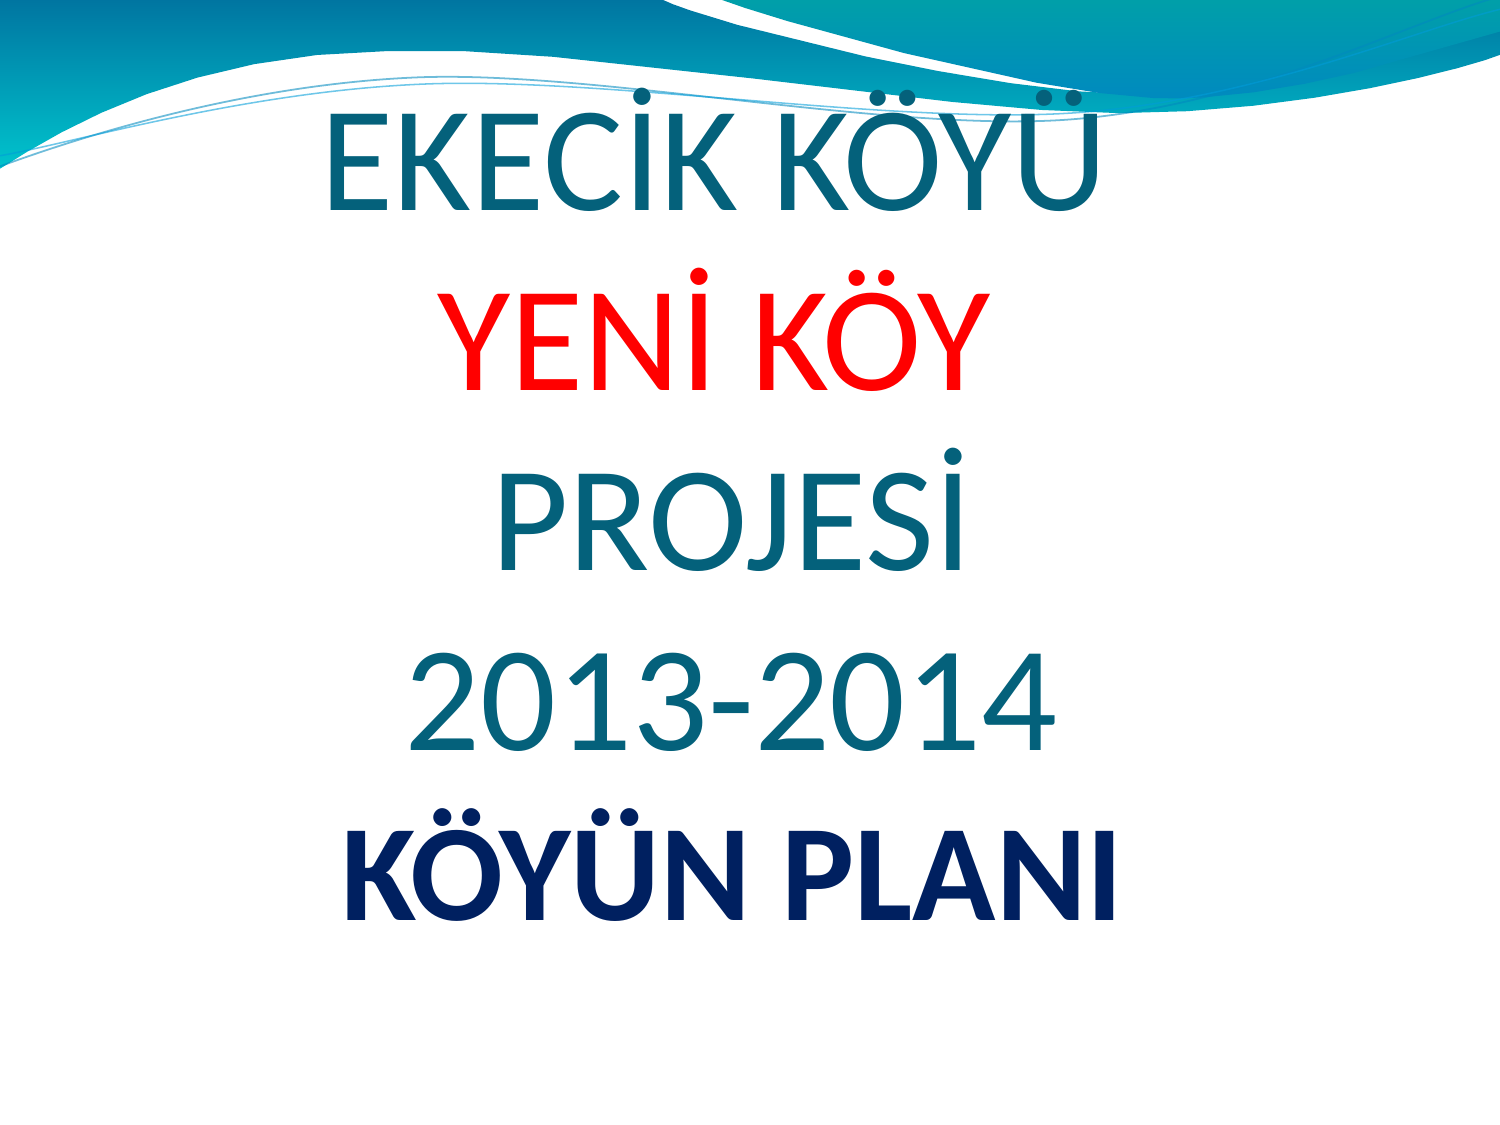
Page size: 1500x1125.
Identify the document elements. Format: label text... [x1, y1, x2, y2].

title EKECİK KÖYÜ YENİ KÖY PROJESİ 2013-2014 [87, 78, 1376, 764]
subtitle KÖYÜN PLANI [88, 775, 1377, 988]
